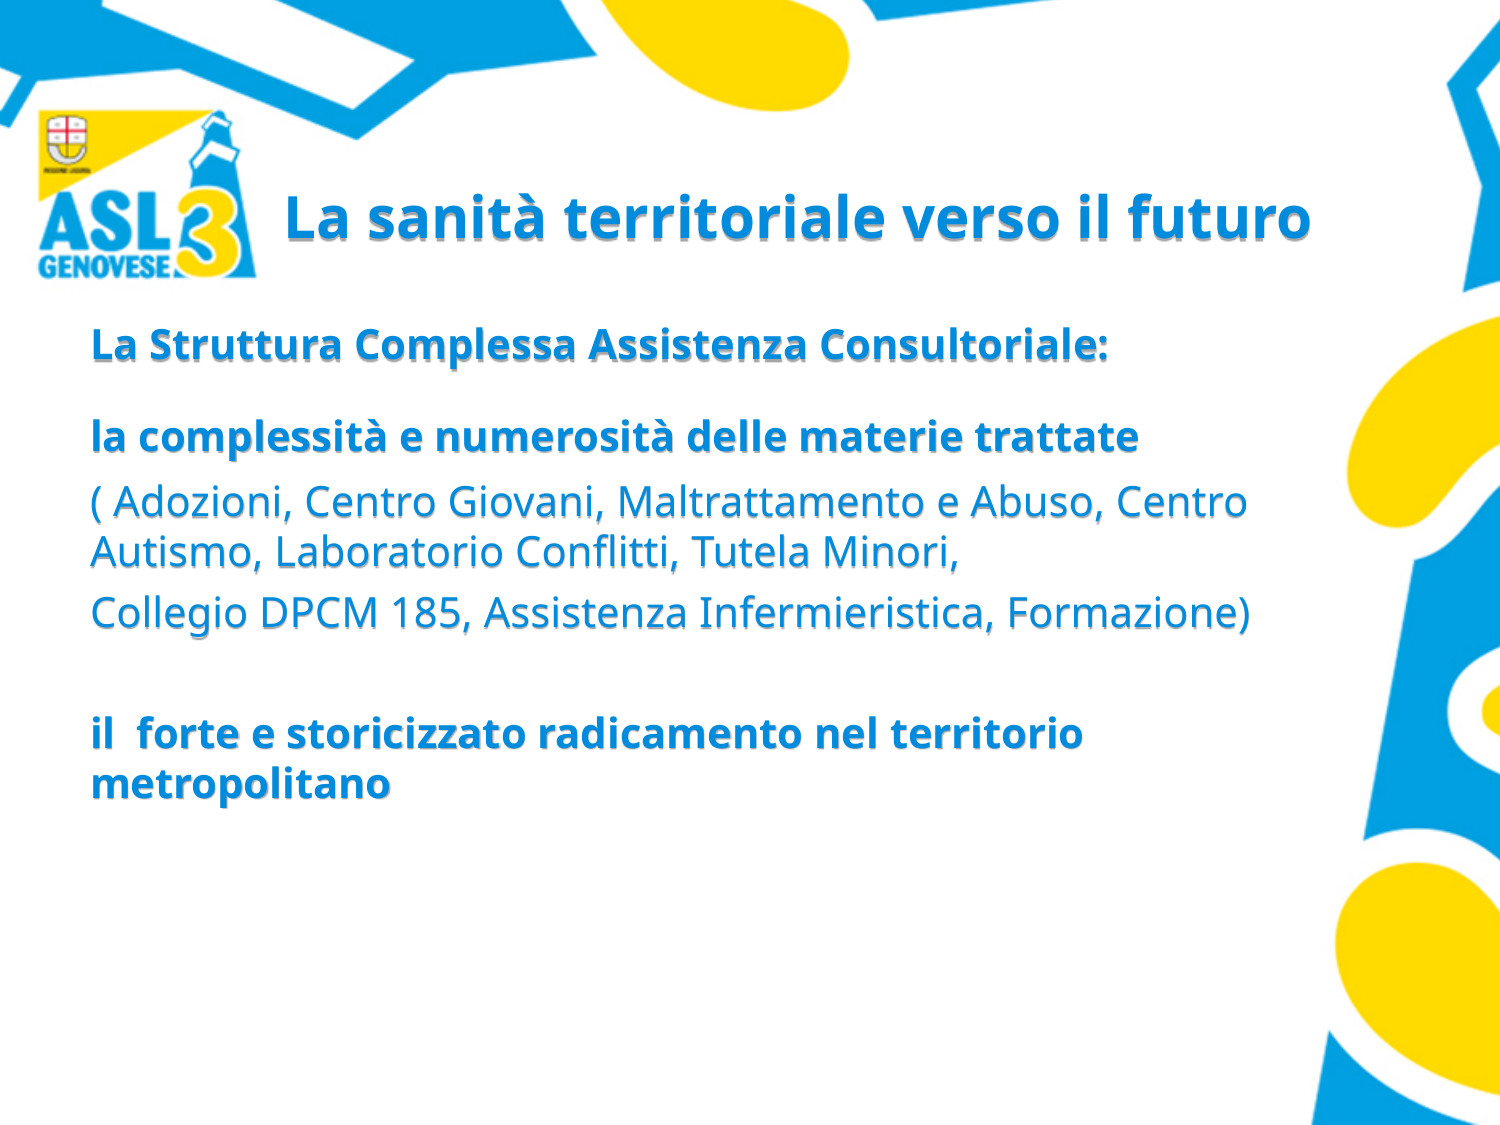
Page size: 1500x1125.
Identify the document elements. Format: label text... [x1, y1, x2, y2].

list La Struttura Complessa Assistenza Consultoriale: la complessità e numerosità delle materie trattate ( Adozioni, Centro Giovani, Maltrattamento e Abuso, Centro Autismo, Laboratorio Conflitti, Tutela Minori, Collegio DPCM 185, Assistenza Infermieristica, Formazione) il forte e storicizzato radicamento nel territorio metropolitano [75, 310, 1331, 1005]
title La sanità territoriale verso il futuro [268, 157, 1331, 274]
